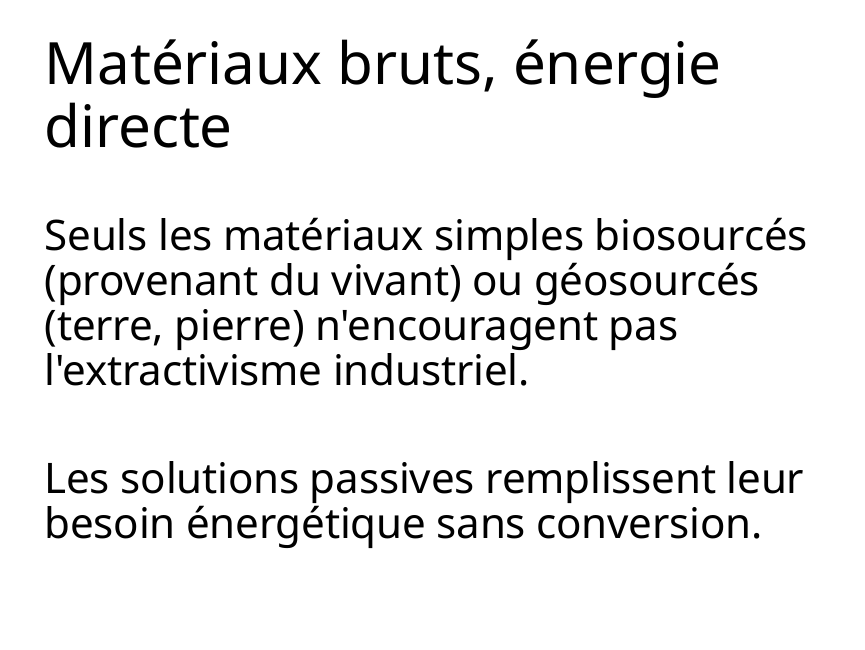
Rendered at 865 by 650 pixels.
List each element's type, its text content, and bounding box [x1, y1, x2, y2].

title Matériaux bruts, énergie directe [29, 34, 827, 161]
subtitle Seuls les matériaux simples biosourcés (provenant du vivant) ou géosourcés (terre, pierre) n'encouragent pas l'extractivisme industriel. Les solutions passives remplissent leur besoin énergétique sans conversion. [29, 206, 827, 621]
